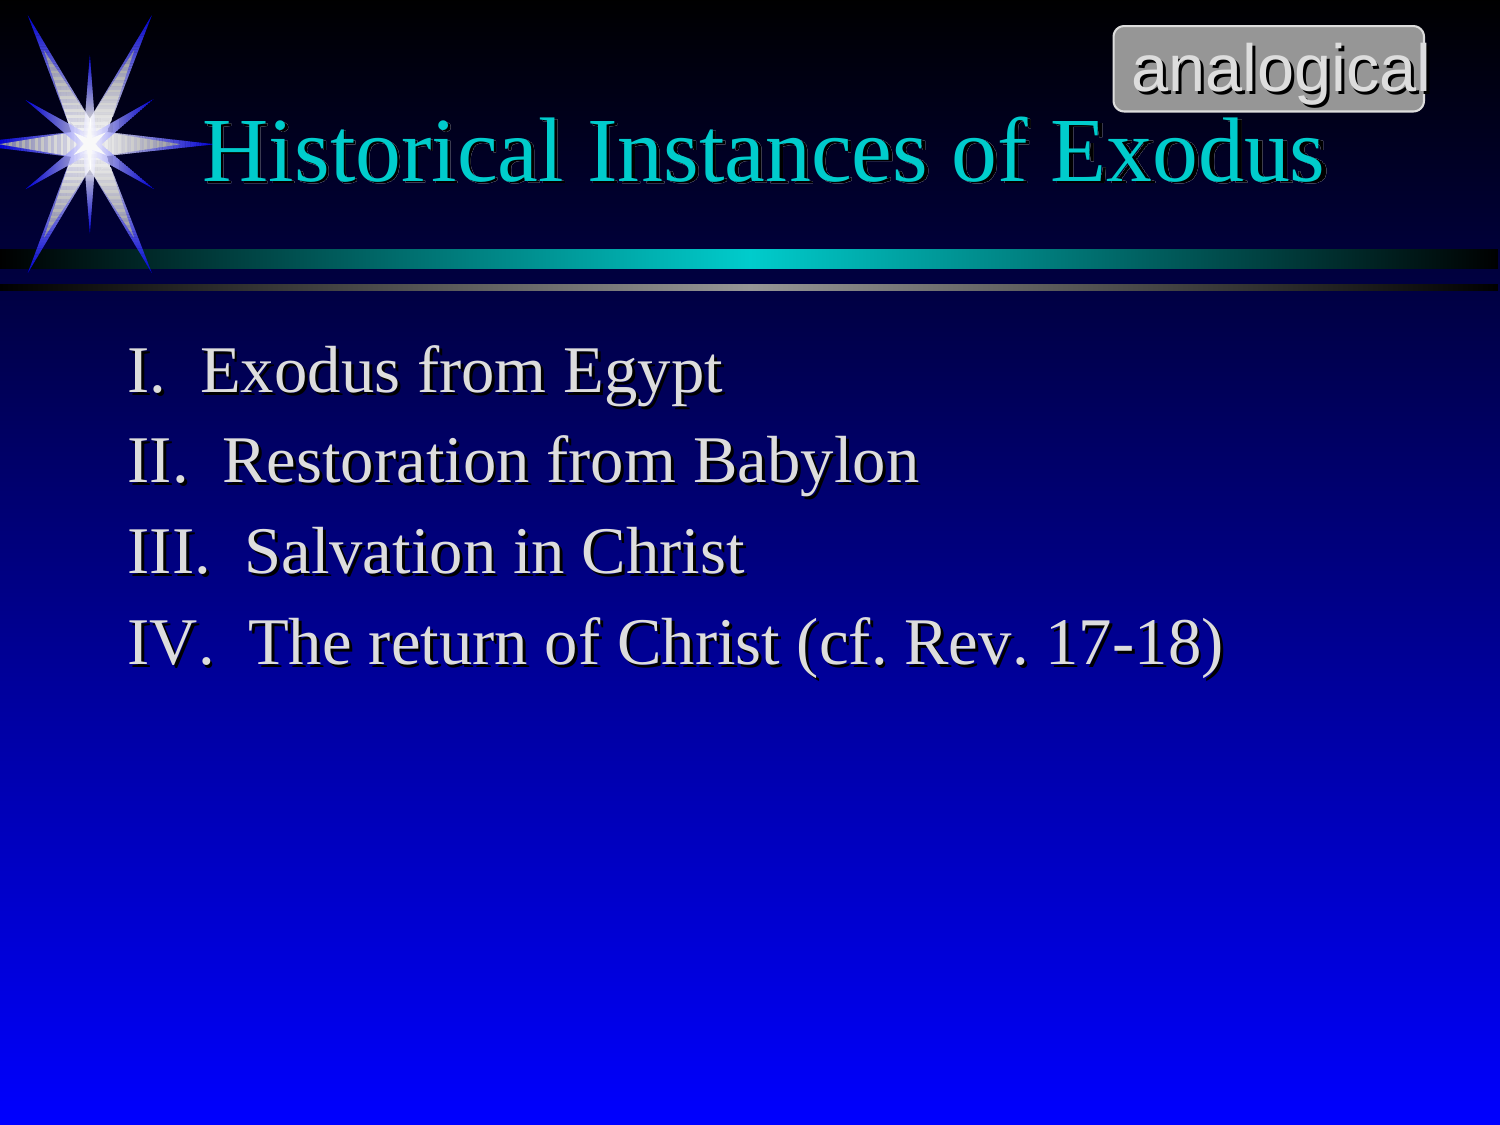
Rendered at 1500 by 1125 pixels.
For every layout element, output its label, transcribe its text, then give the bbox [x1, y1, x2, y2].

title Historical Instances of Exodus [187, 56, 1463, 244]
text_box analogical [1113, 26, 1424, 112]
list I. Exodus from Egypt II. Restoration from Babylon III. Salvation in Christ IV. The return of Christ (cf. Rev. 17-18) [112, 324, 1388, 1001]
